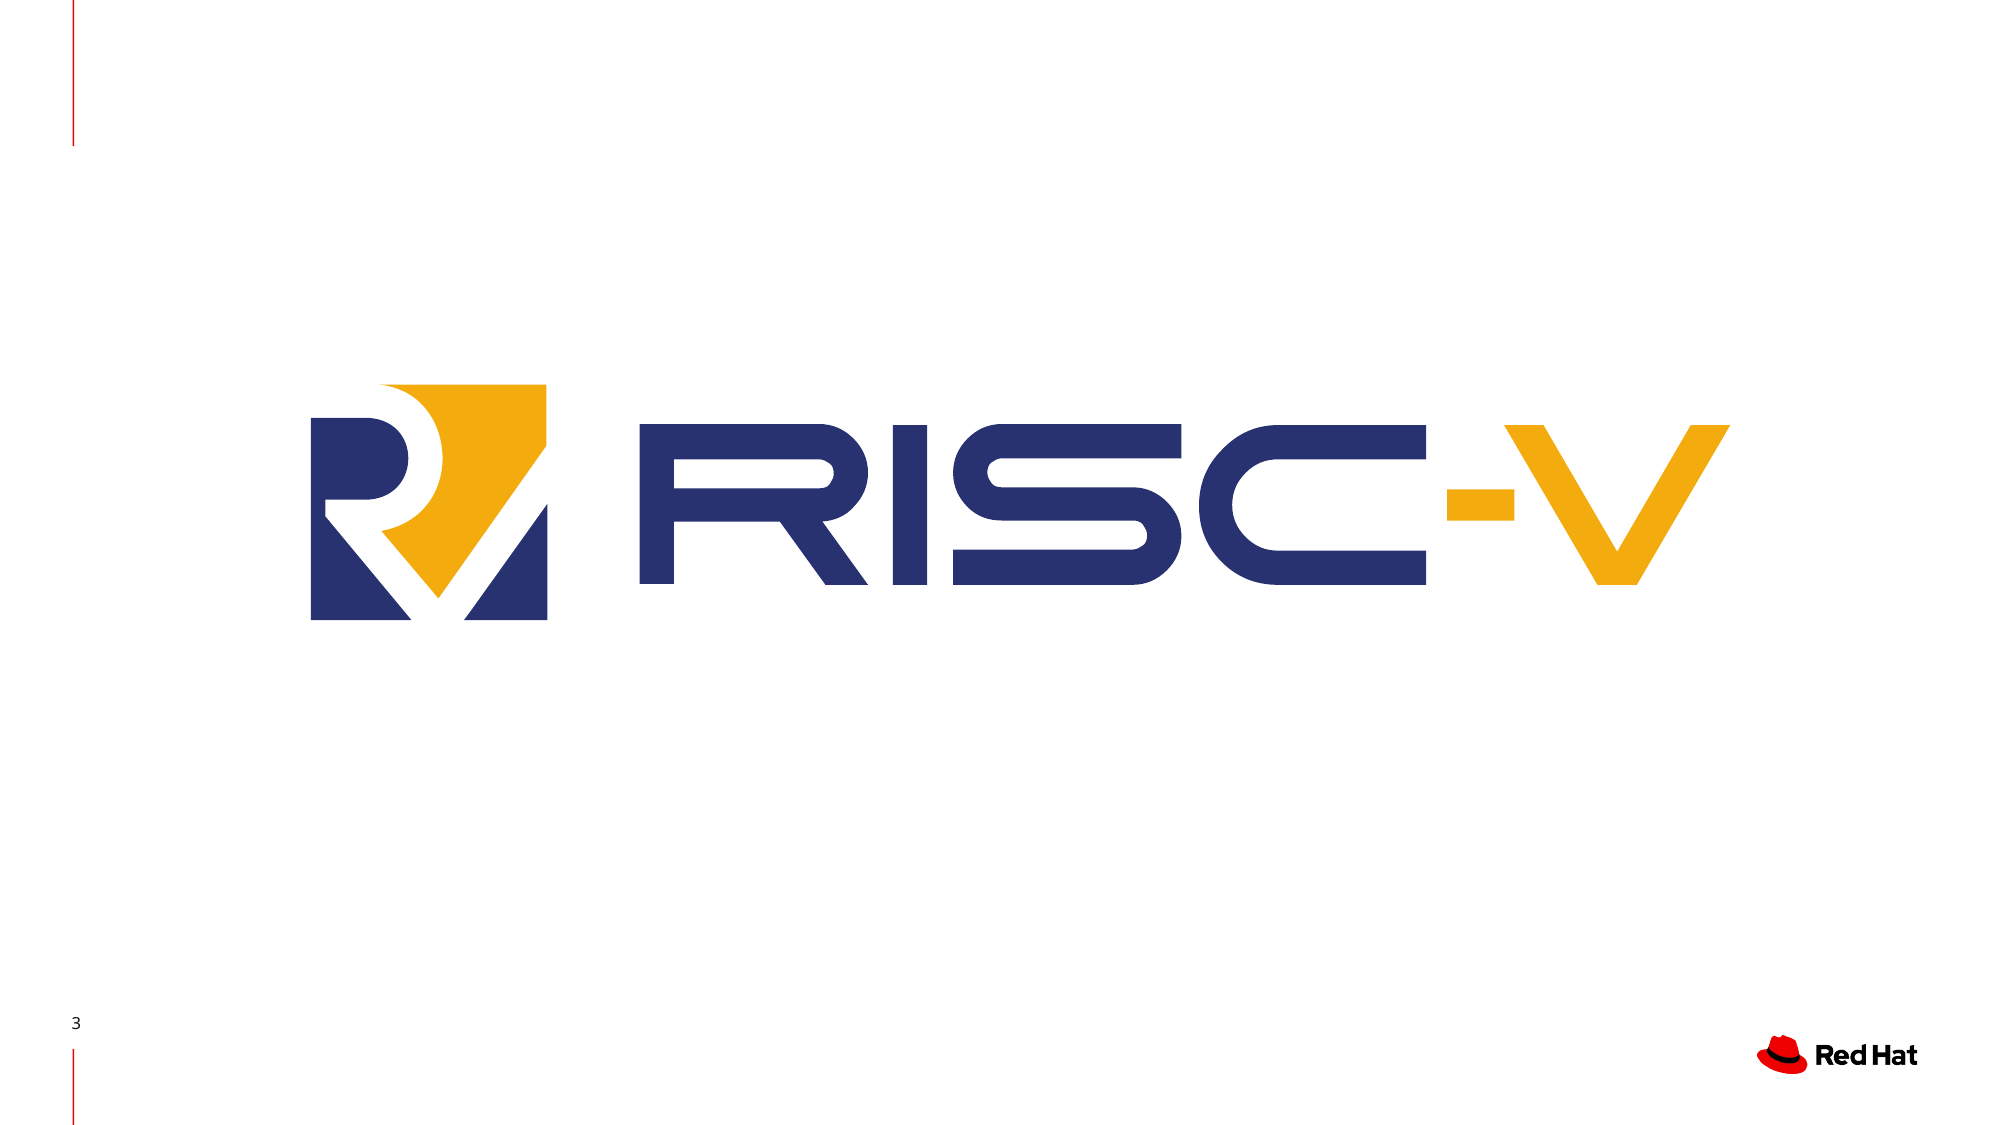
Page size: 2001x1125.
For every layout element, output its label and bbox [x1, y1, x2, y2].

picture [1757, 1035, 1918, 1074]
picture [290, 364, 1751, 641]
